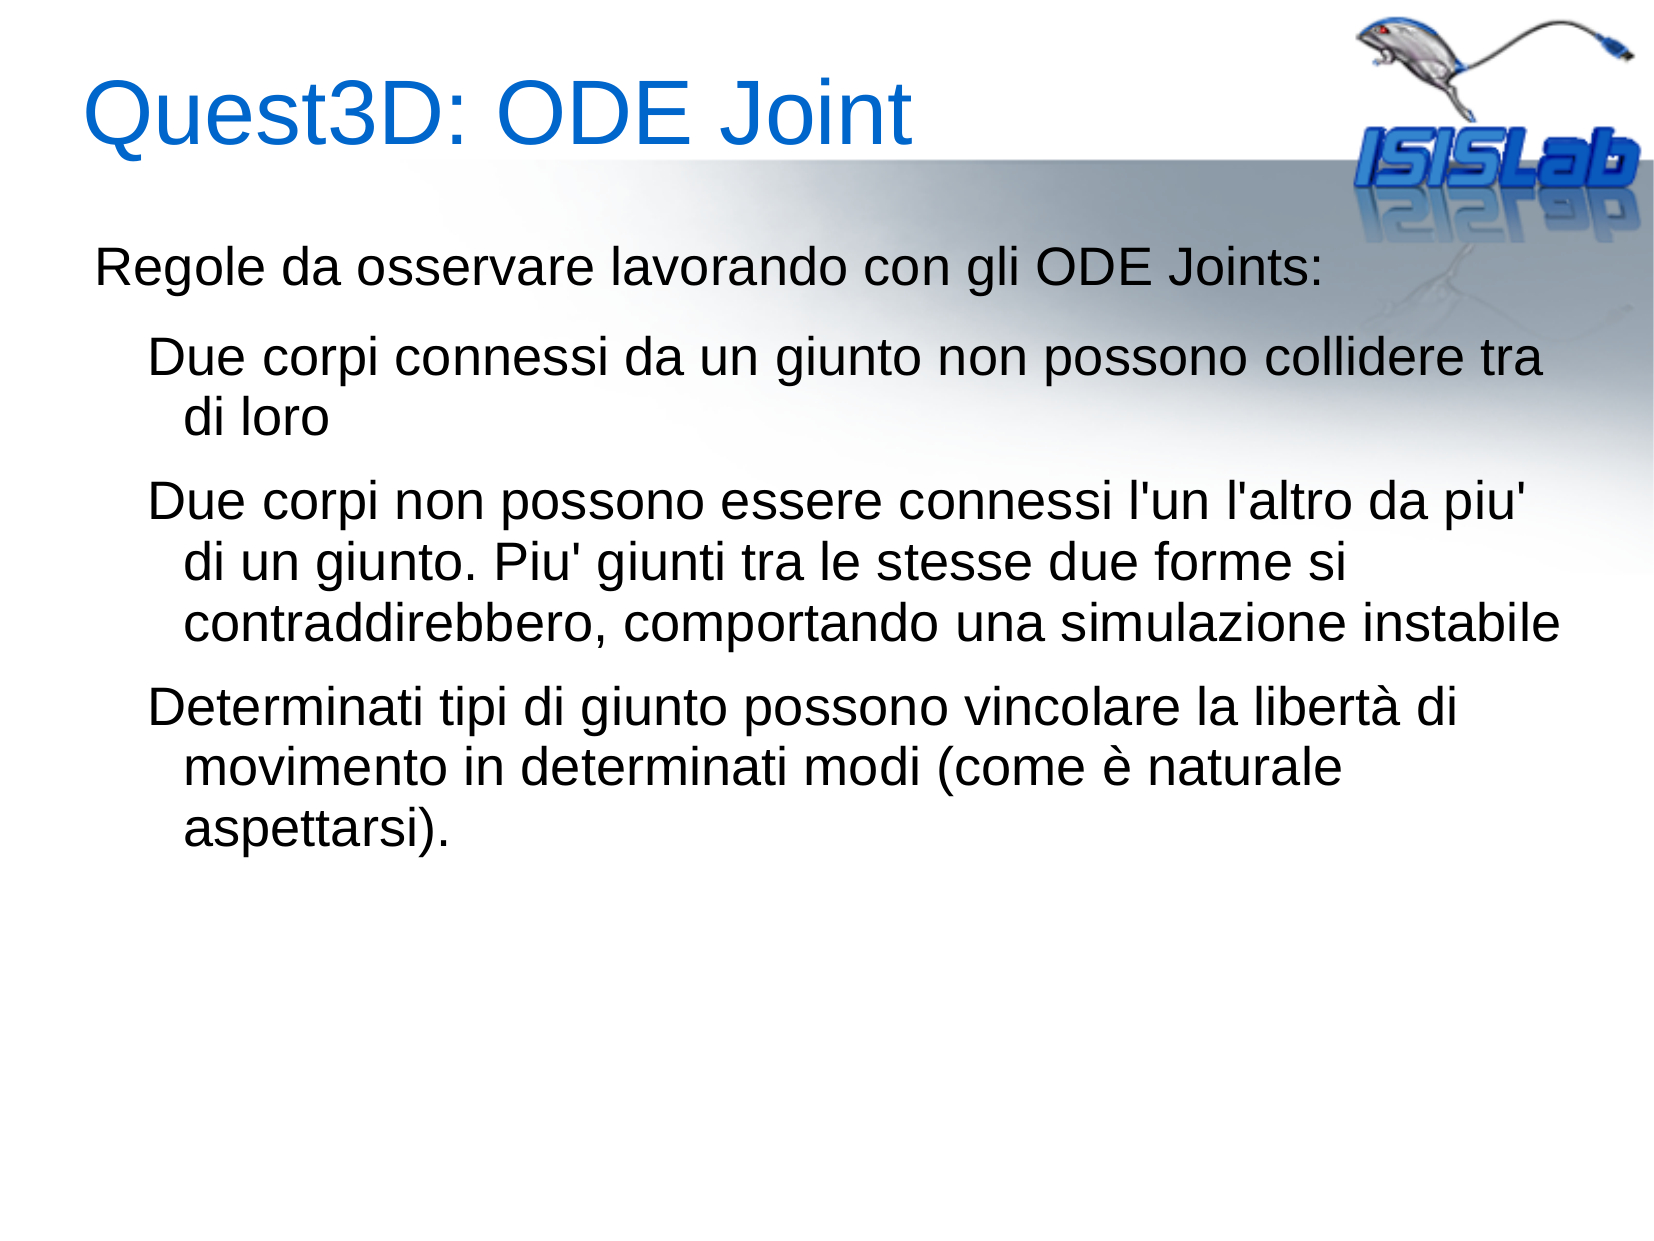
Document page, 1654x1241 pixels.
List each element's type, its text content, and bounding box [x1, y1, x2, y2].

list Regole da osservare lavorando con gli ODE Joints: Due corpi connessi da un giunto non possono collidere tra di loro Due corpi non possono essere connessi l'un l'altro da piu' di un giunto. Piu' giunti tra le stesse due forme si contraddirebbero, comportando una simulazione instabile Determinati tipi di giunto possono vincolare la libertà di movimento in determinati modi (come è naturale aspettarsi). [76, 236, 1565, 1040]
title Quest3D: ODE Joint [82, 49, 1571, 178]
picture [0, 0, 1654, 1241]
